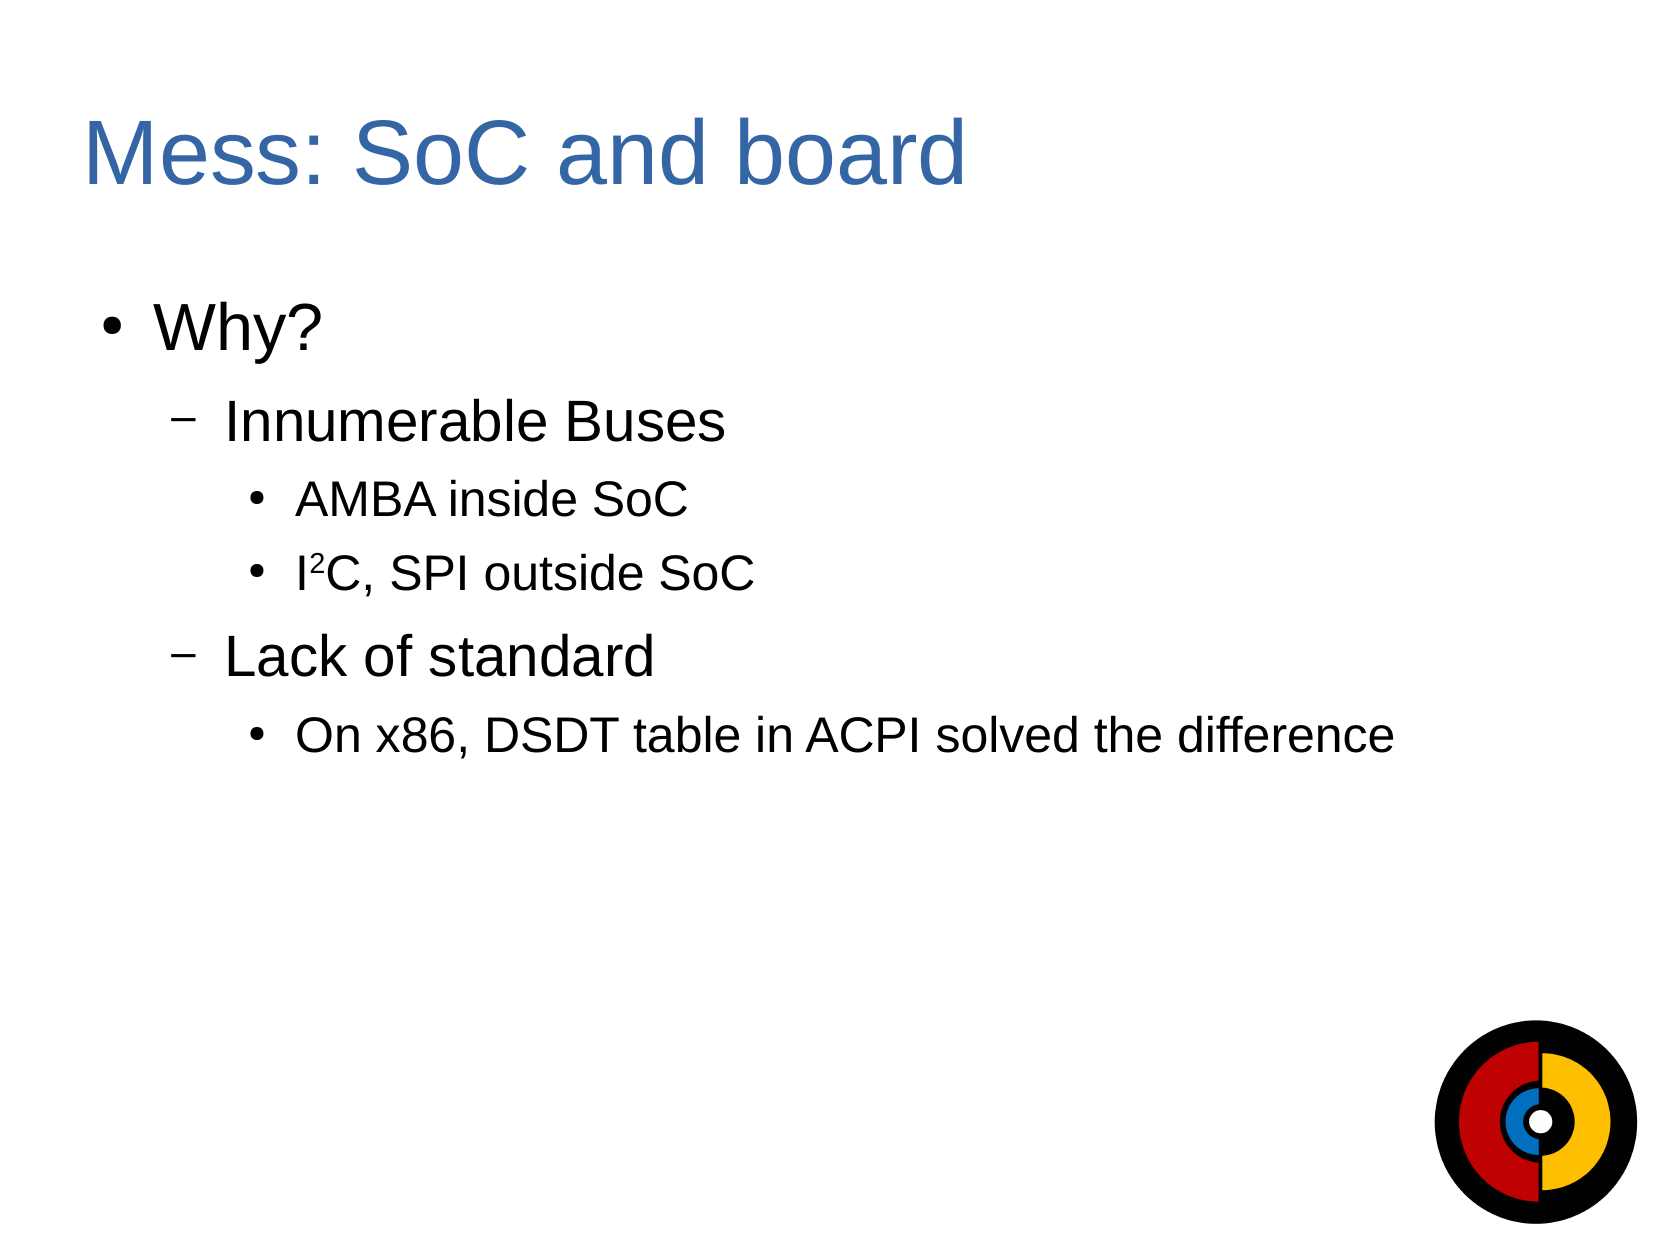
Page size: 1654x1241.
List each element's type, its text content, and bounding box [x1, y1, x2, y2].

title Mess: SoC and board [82, 49, 1571, 257]
picture [1429, 1015, 1642, 1229]
list Why? Innumerable Buses AMBA inside SoC I2C, SPI outside SoC Lack of standard On x86, DSDT table in ACPI solved the difference [82, 290, 1571, 1010]
